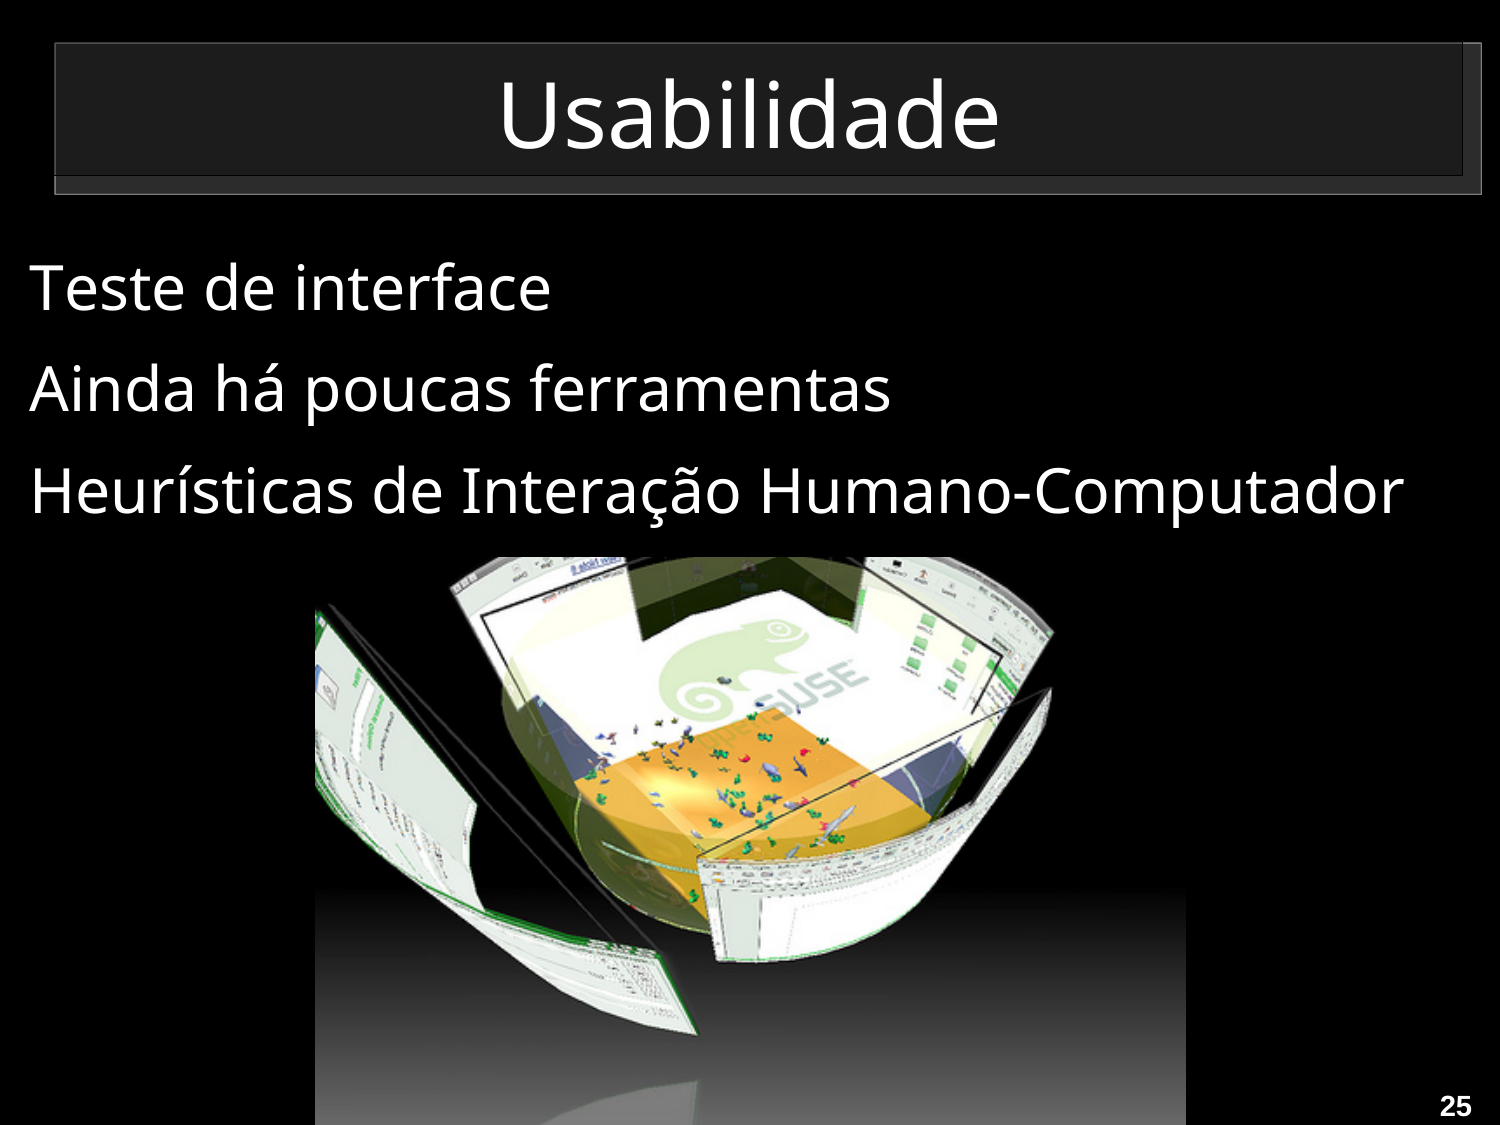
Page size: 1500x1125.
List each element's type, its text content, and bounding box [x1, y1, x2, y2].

title Usabilidade [29, 38, 1470, 188]
list Teste de interface Ainda há poucas ferramentas Heurísticas de Interação Humano-Computador [29, 243, 1500, 1031]
picture [315, 557, 1186, 1125]
